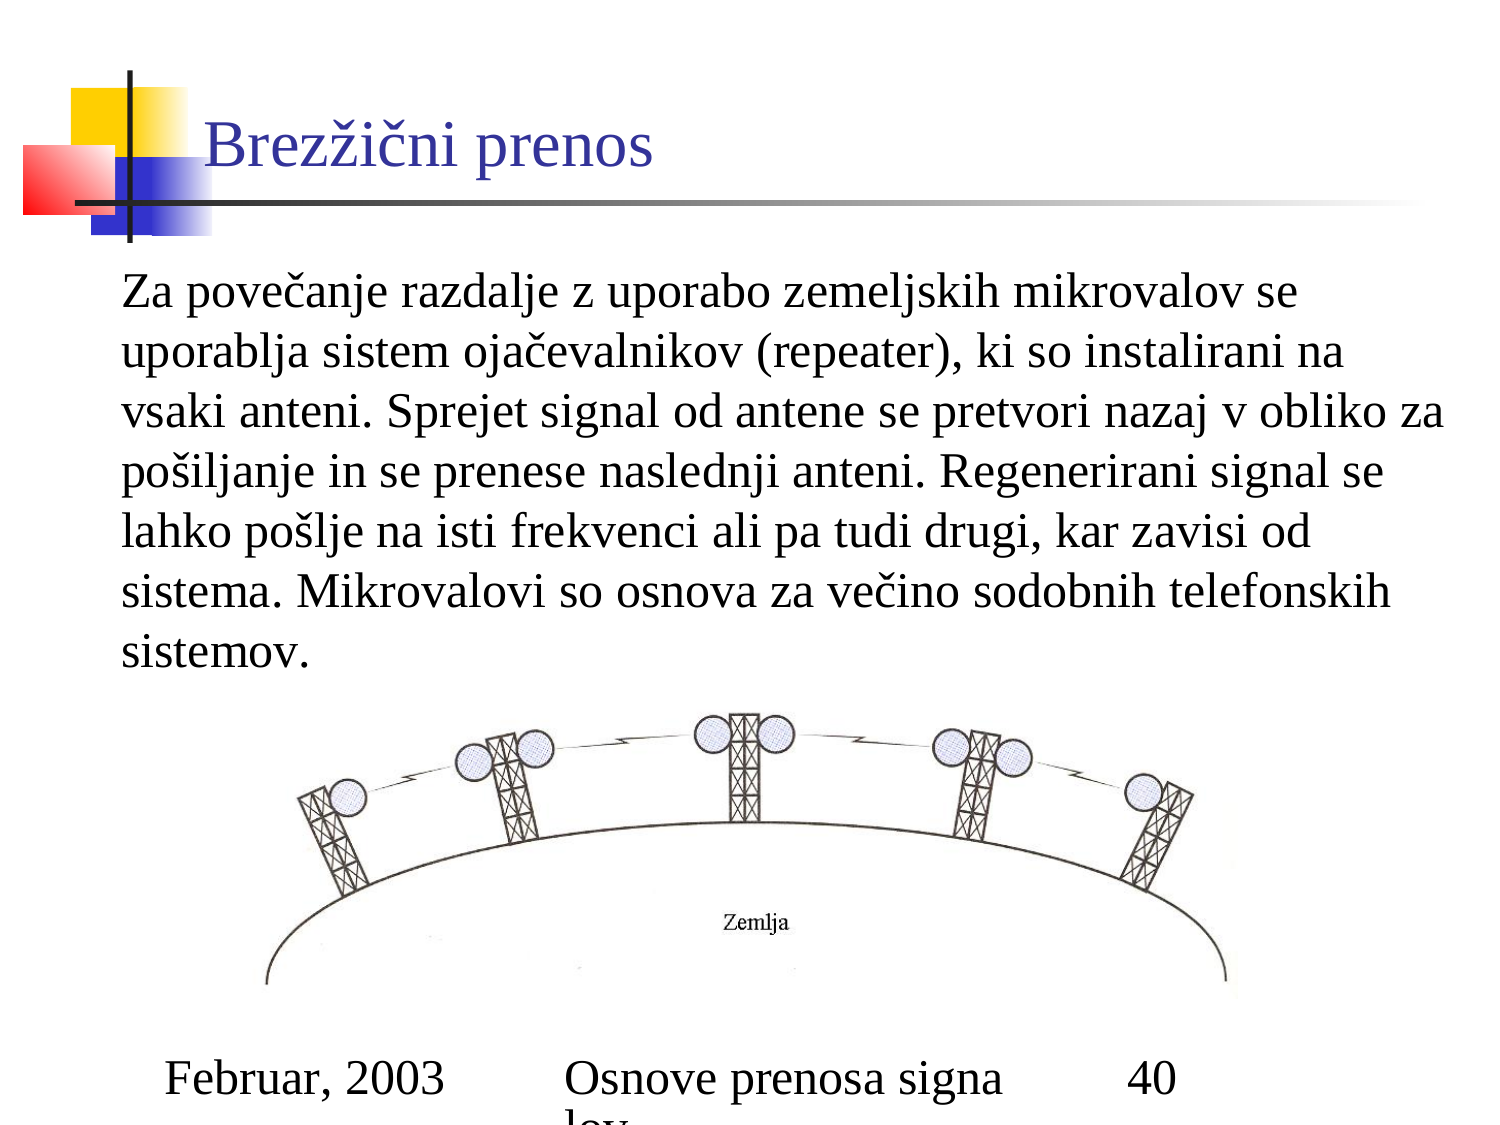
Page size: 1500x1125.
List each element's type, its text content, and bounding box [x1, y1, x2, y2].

title Brezžični prenos [188, 92, 1468, 188]
picture [237, 687, 1238, 999]
list Za povečanje razdalje z uporabo zemeljskih mikrovalov se uporablja sistem ojačevalnikov (repeater), ki so instalirani na vsaki anteni. Sprejet signal od antene se pretvori nazaj v obliko za pošiljanje in se prenese naslednji anteni. Regenerirani signal se lahko pošlje na isti frekvenci ali pa tudi drugi, kar zavisi od sistema. Mikrovalovi so osnova za večino sodobnih telefonskih sistemov. [50, 249, 1469, 688]
